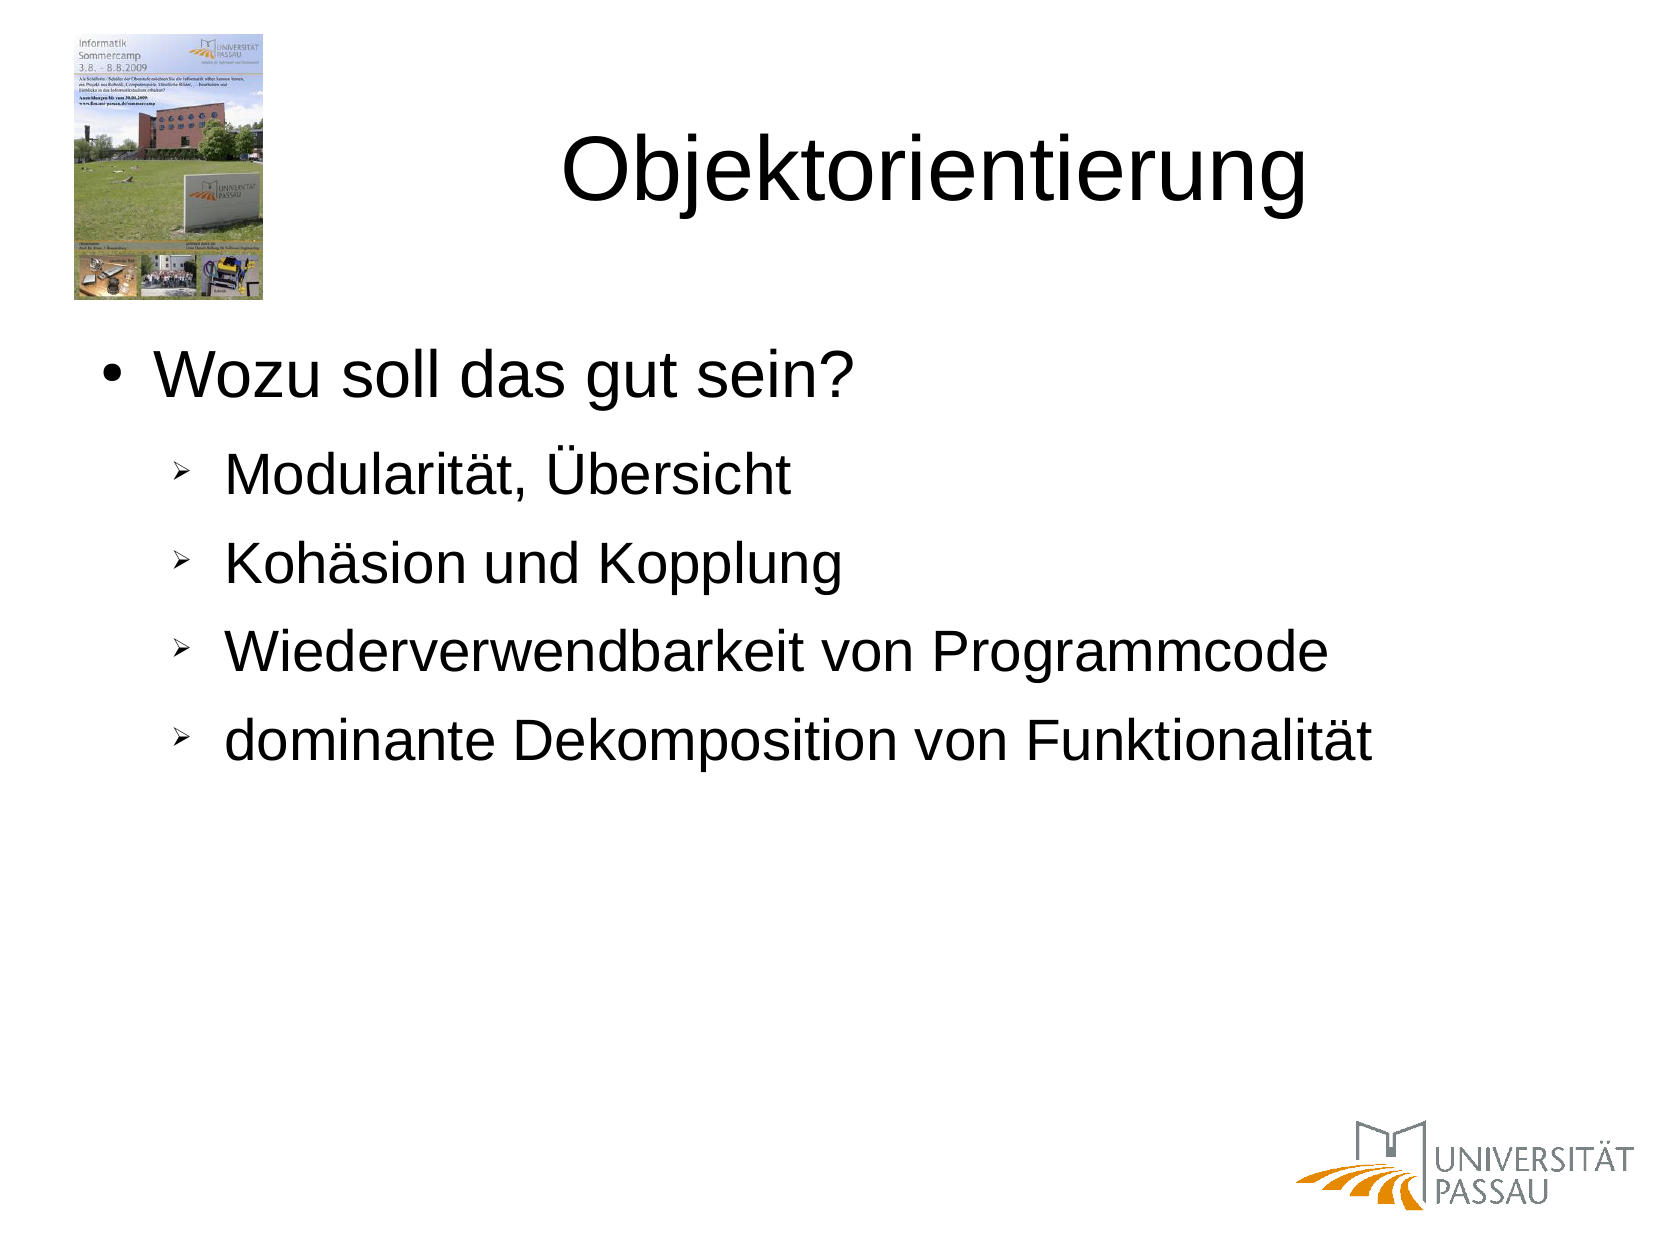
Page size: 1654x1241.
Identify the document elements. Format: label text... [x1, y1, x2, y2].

title Objektorientierung [300, 37, 1571, 301]
picture [1295, 1120, 1634, 1211]
list Wozu soll das gut sein? Modularität, Übersicht Kohäsion und Kopplung Wiederverwendbarkeit von Programmcode dominante Dekomposition von Funktionalität [82, 337, 1571, 1157]
picture [74, 34, 263, 300]
